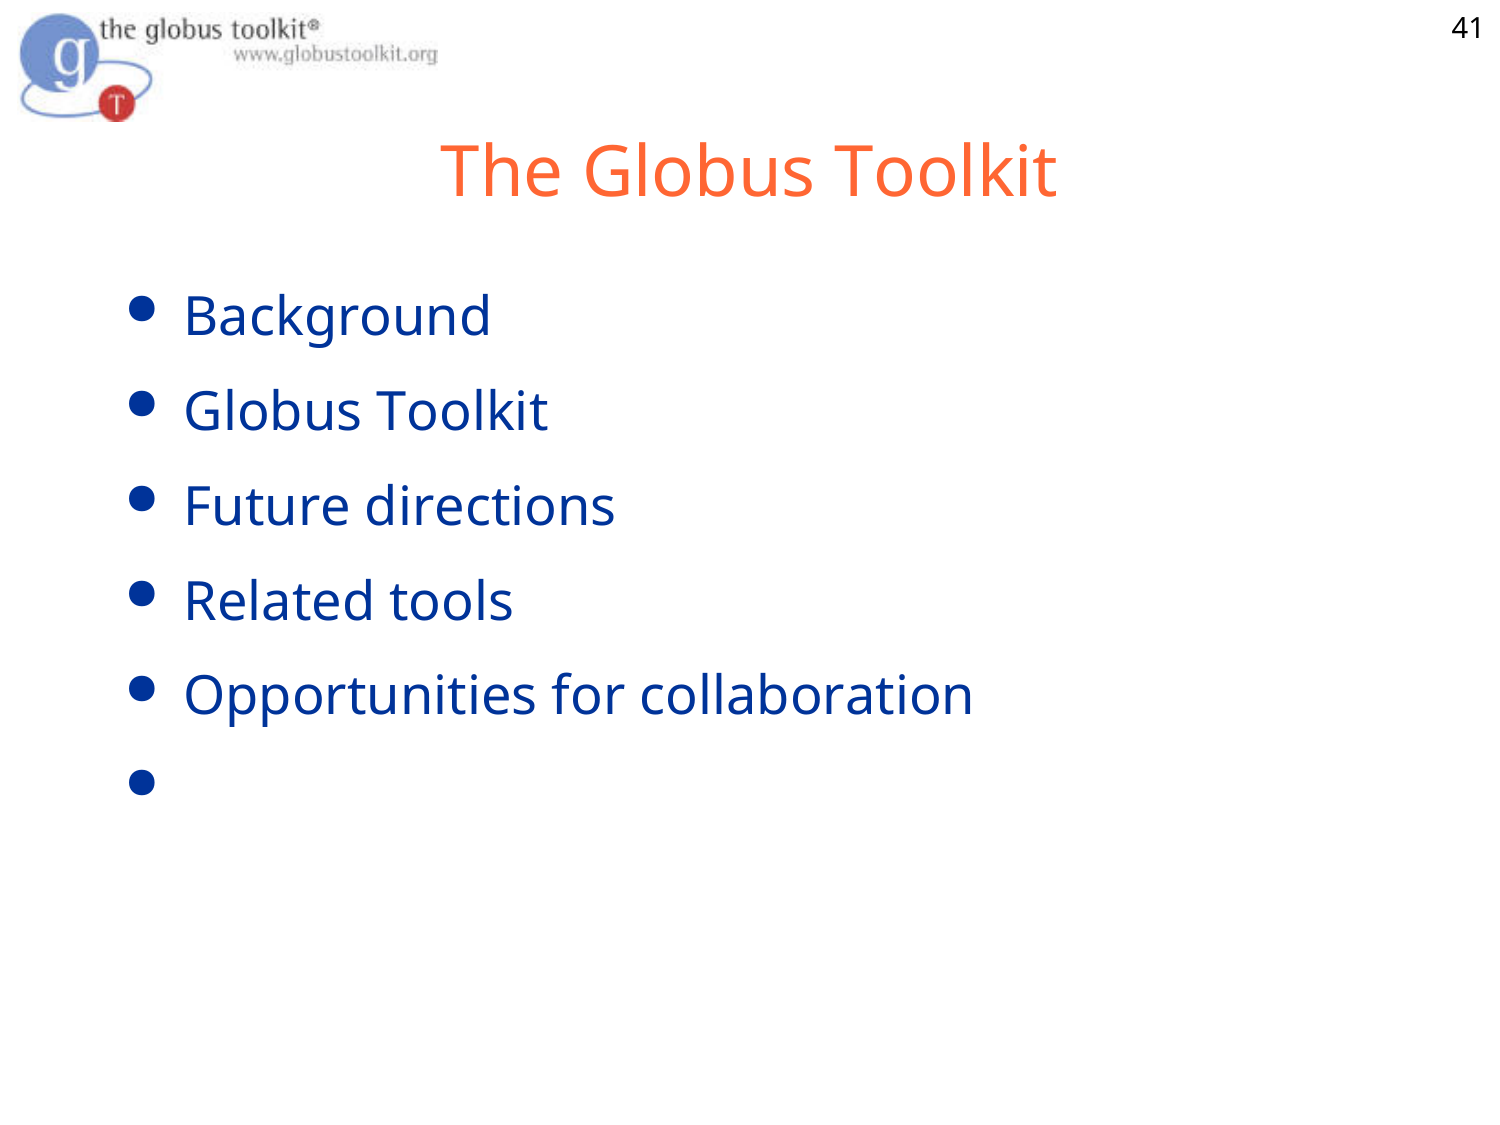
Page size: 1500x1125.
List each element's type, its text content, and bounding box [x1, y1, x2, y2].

list Background Globus Toolkit Future directions Related tools Opportunities for collaboration [112, 262, 1388, 976]
title The Globus Toolkit [112, 99, 1388, 225]
picture [17, 12, 438, 122]
